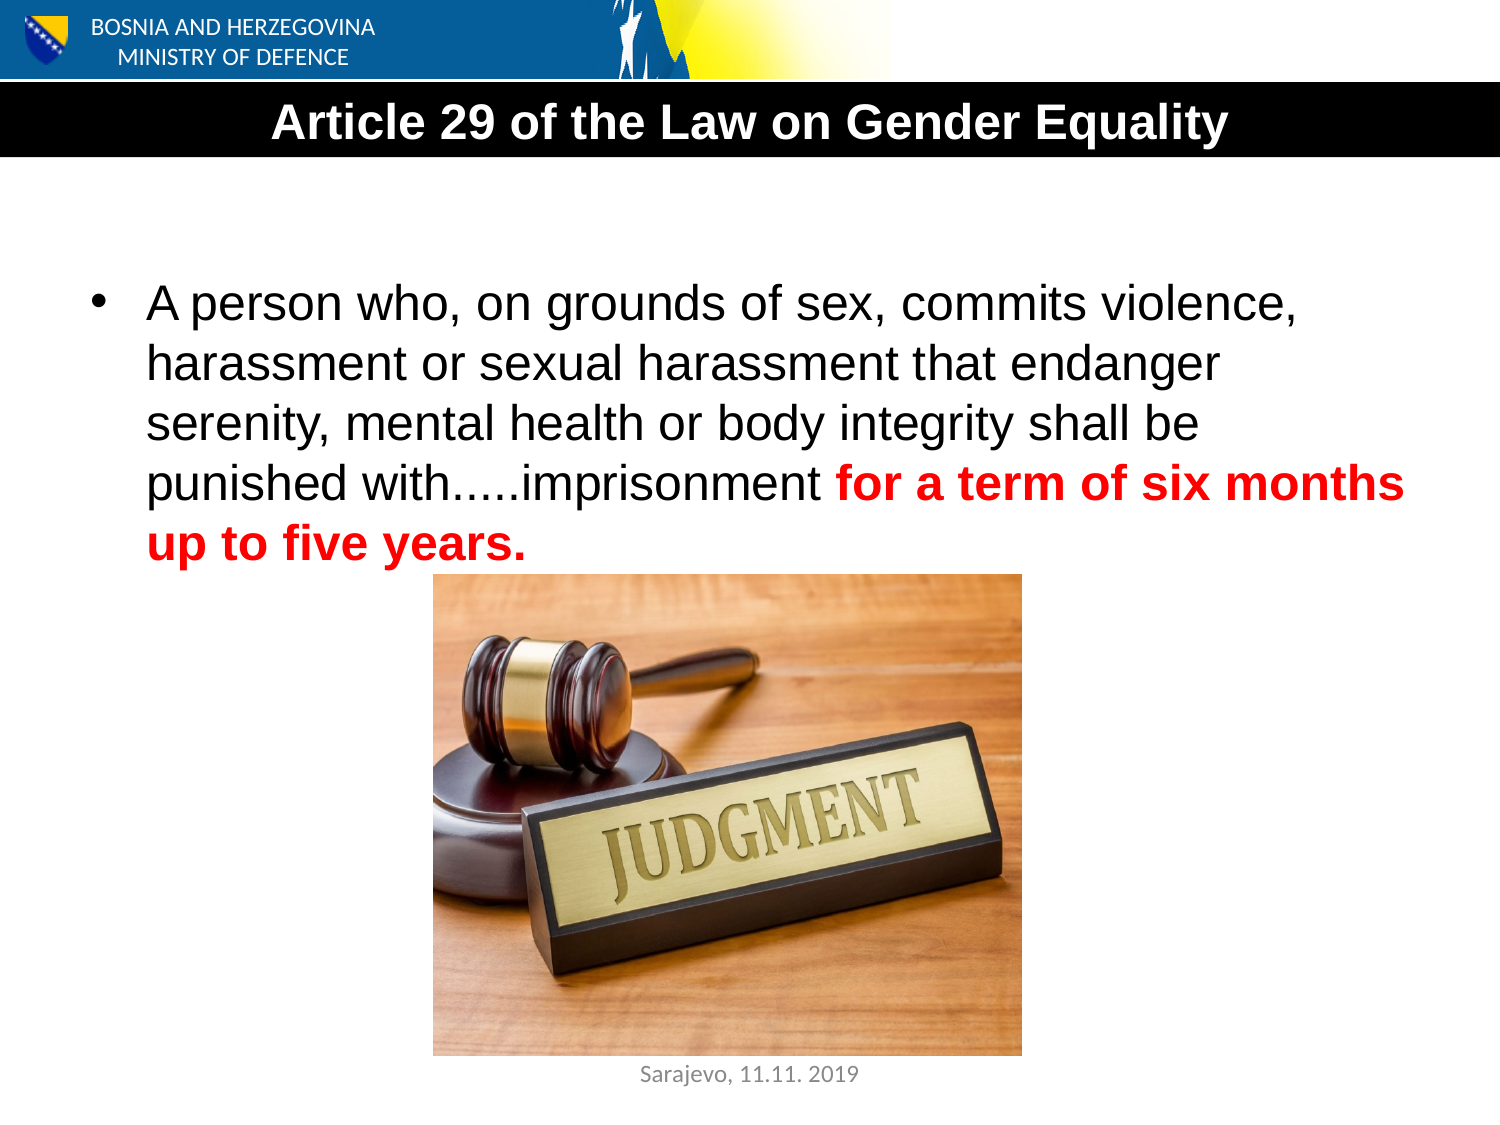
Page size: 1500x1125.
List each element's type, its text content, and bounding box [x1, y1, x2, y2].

picture [433, 574, 1022, 1056]
title Article 29 of the Law on Gender Equality [0, 82, 1500, 158]
picture [0, 0, 1500, 79]
list A person who, on grounds of sex, commits violence, harassment or sexual harassment that endanger serenity, mental health or body integrity shall be punished with.....imprisonment for a term of six months up to five years. [75, 262, 1426, 1005]
text_box Sarajevo, 11.11. 2019 [512, 1056, 988, 1103]
